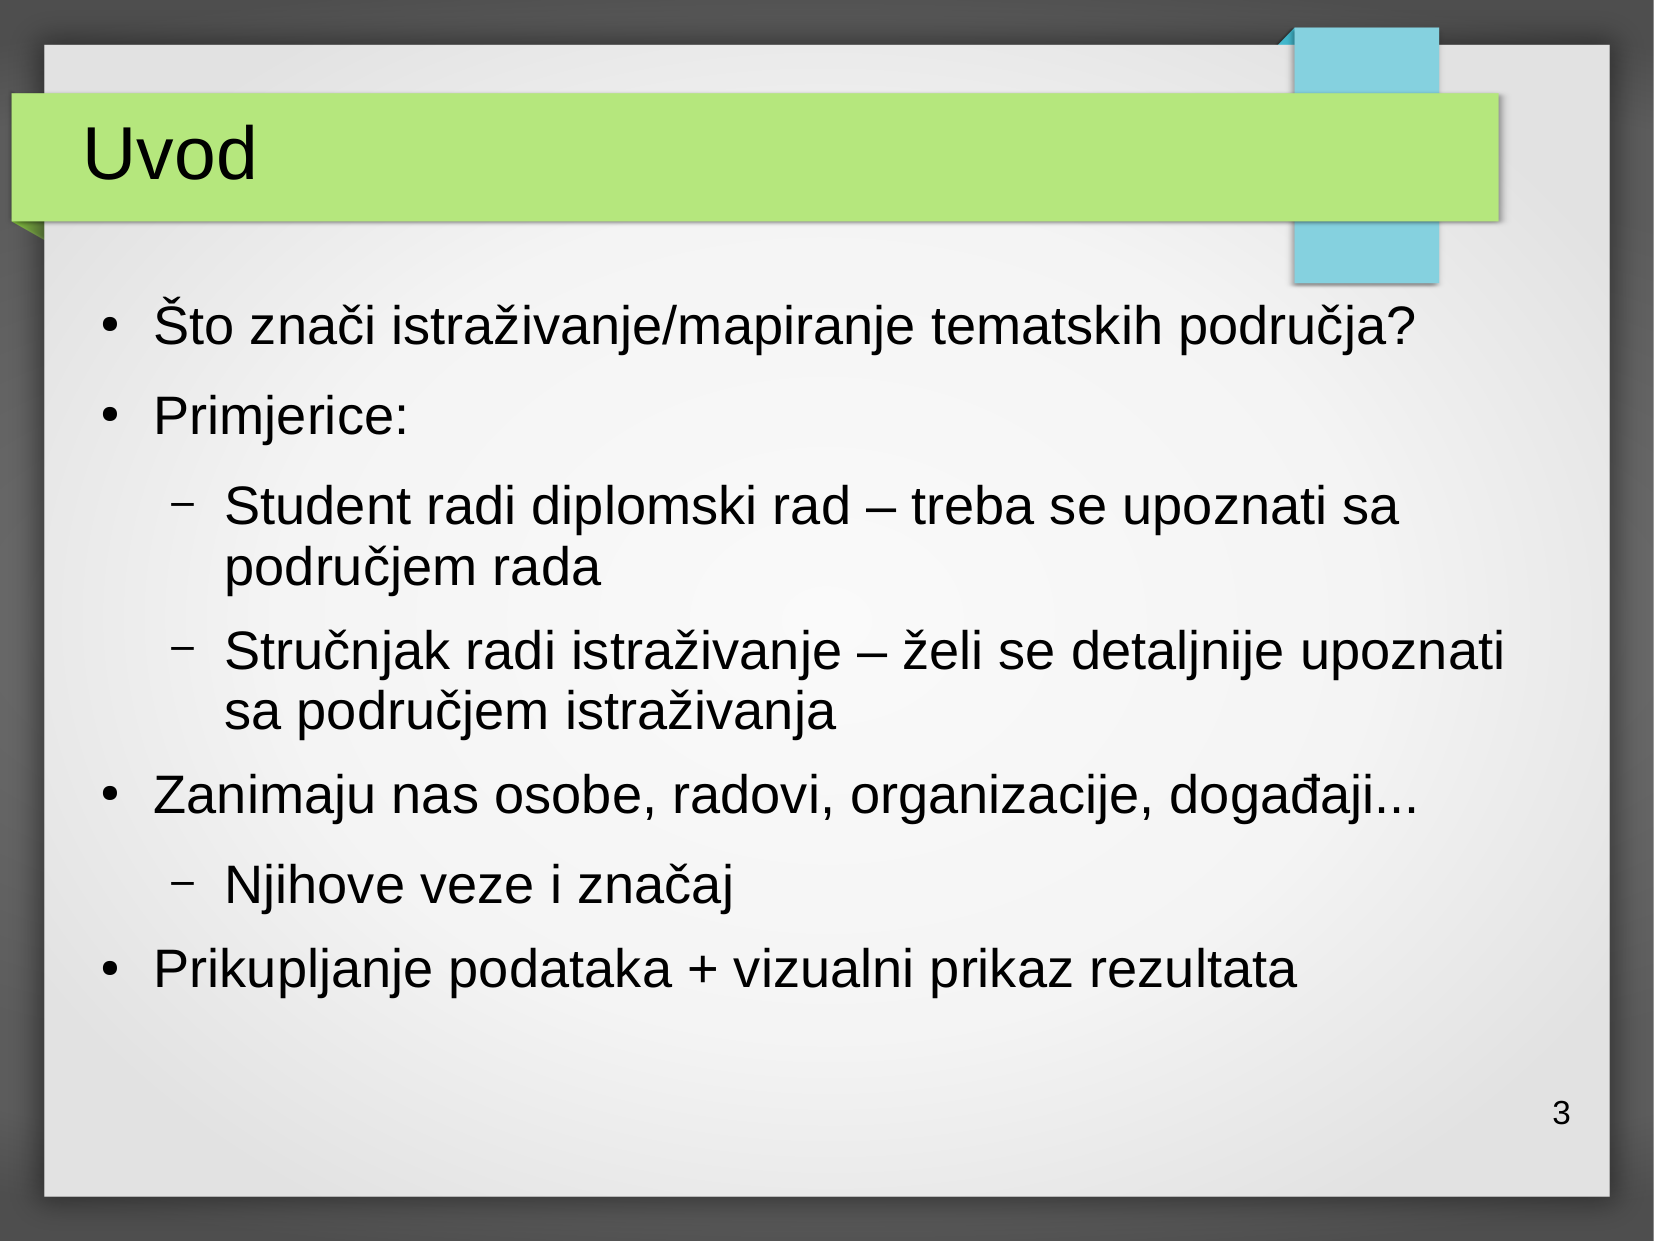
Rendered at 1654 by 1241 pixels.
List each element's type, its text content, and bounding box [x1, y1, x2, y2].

list Što znači istraživanje/mapiranje tematskih područja? Primjerice: Student radi diplomski rad – treba se upoznati sa područjem rada Stručnjak radi istraživanje – želi se detaljnije upoznati sa područjem istraživanja Zanimaju nas osobe, radovi, organizacije, događaji... Njihove veze i značaj Prikupljanje podataka + vizualni prikaz rezultata [82, 295, 1571, 1015]
title Uvod [82, 94, 1489, 213]
picture [0, 0, 1654, 1241]
